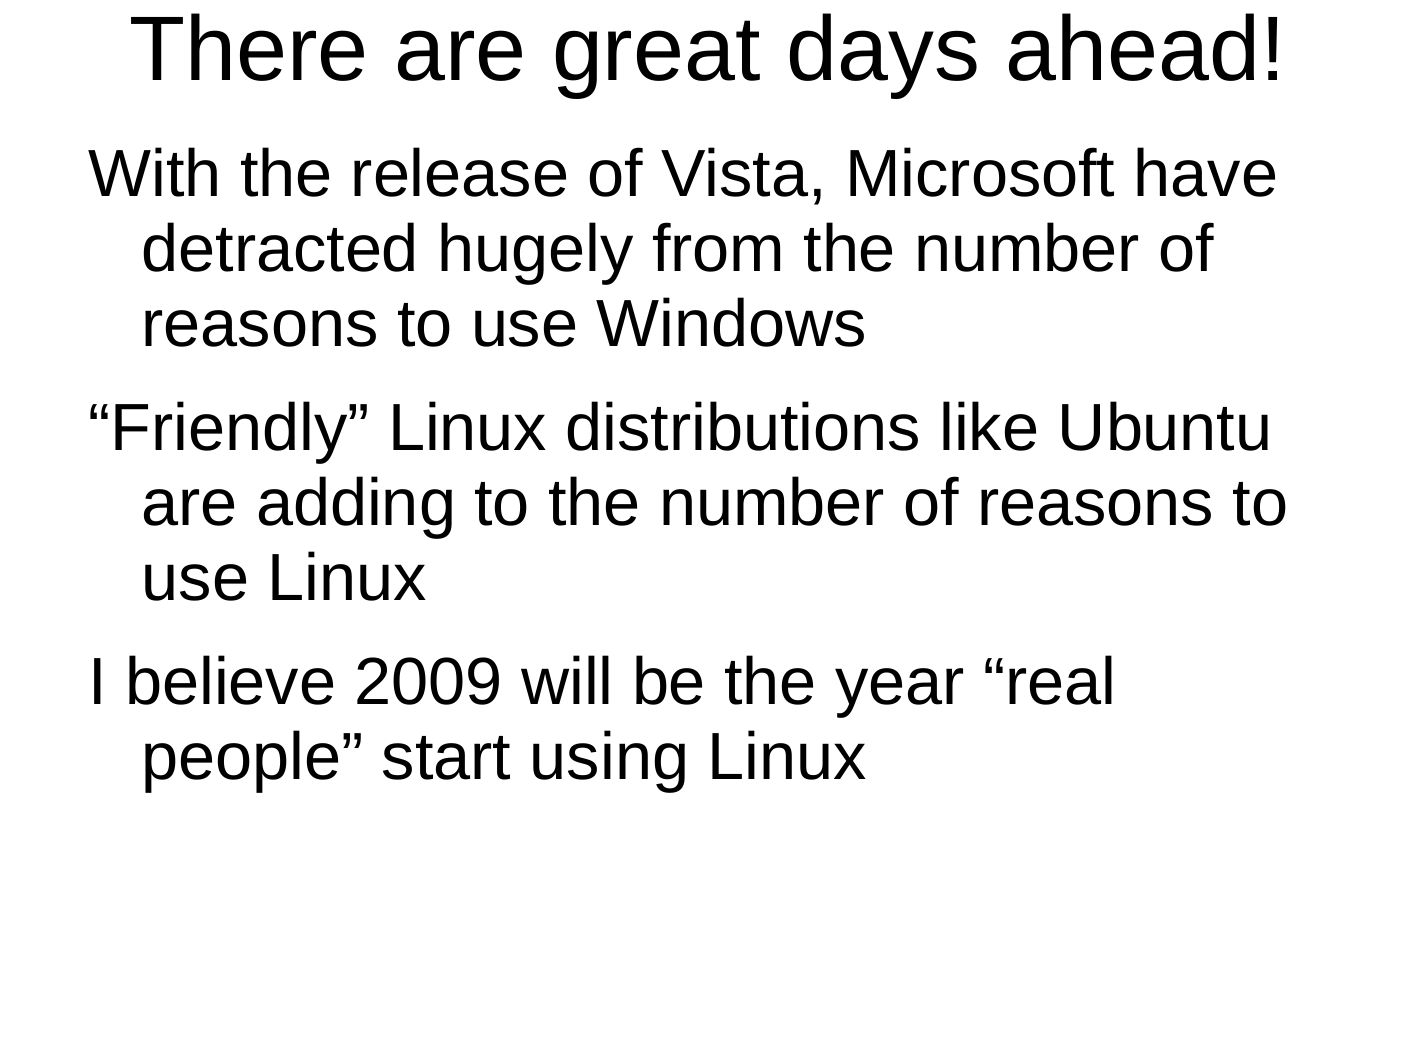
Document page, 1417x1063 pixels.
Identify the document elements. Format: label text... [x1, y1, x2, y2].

list With the release of Vista, Microsoft have detracted hugely from the number of reasons to use Windows “Friendly” Linux distributions like Ubuntu are adding to the number of reasons to use Linux I believe 2009 will be the year “real people” start using Linux [70, 136, 1346, 986]
title There are great days ahead! [70, 0, 1346, 130]
